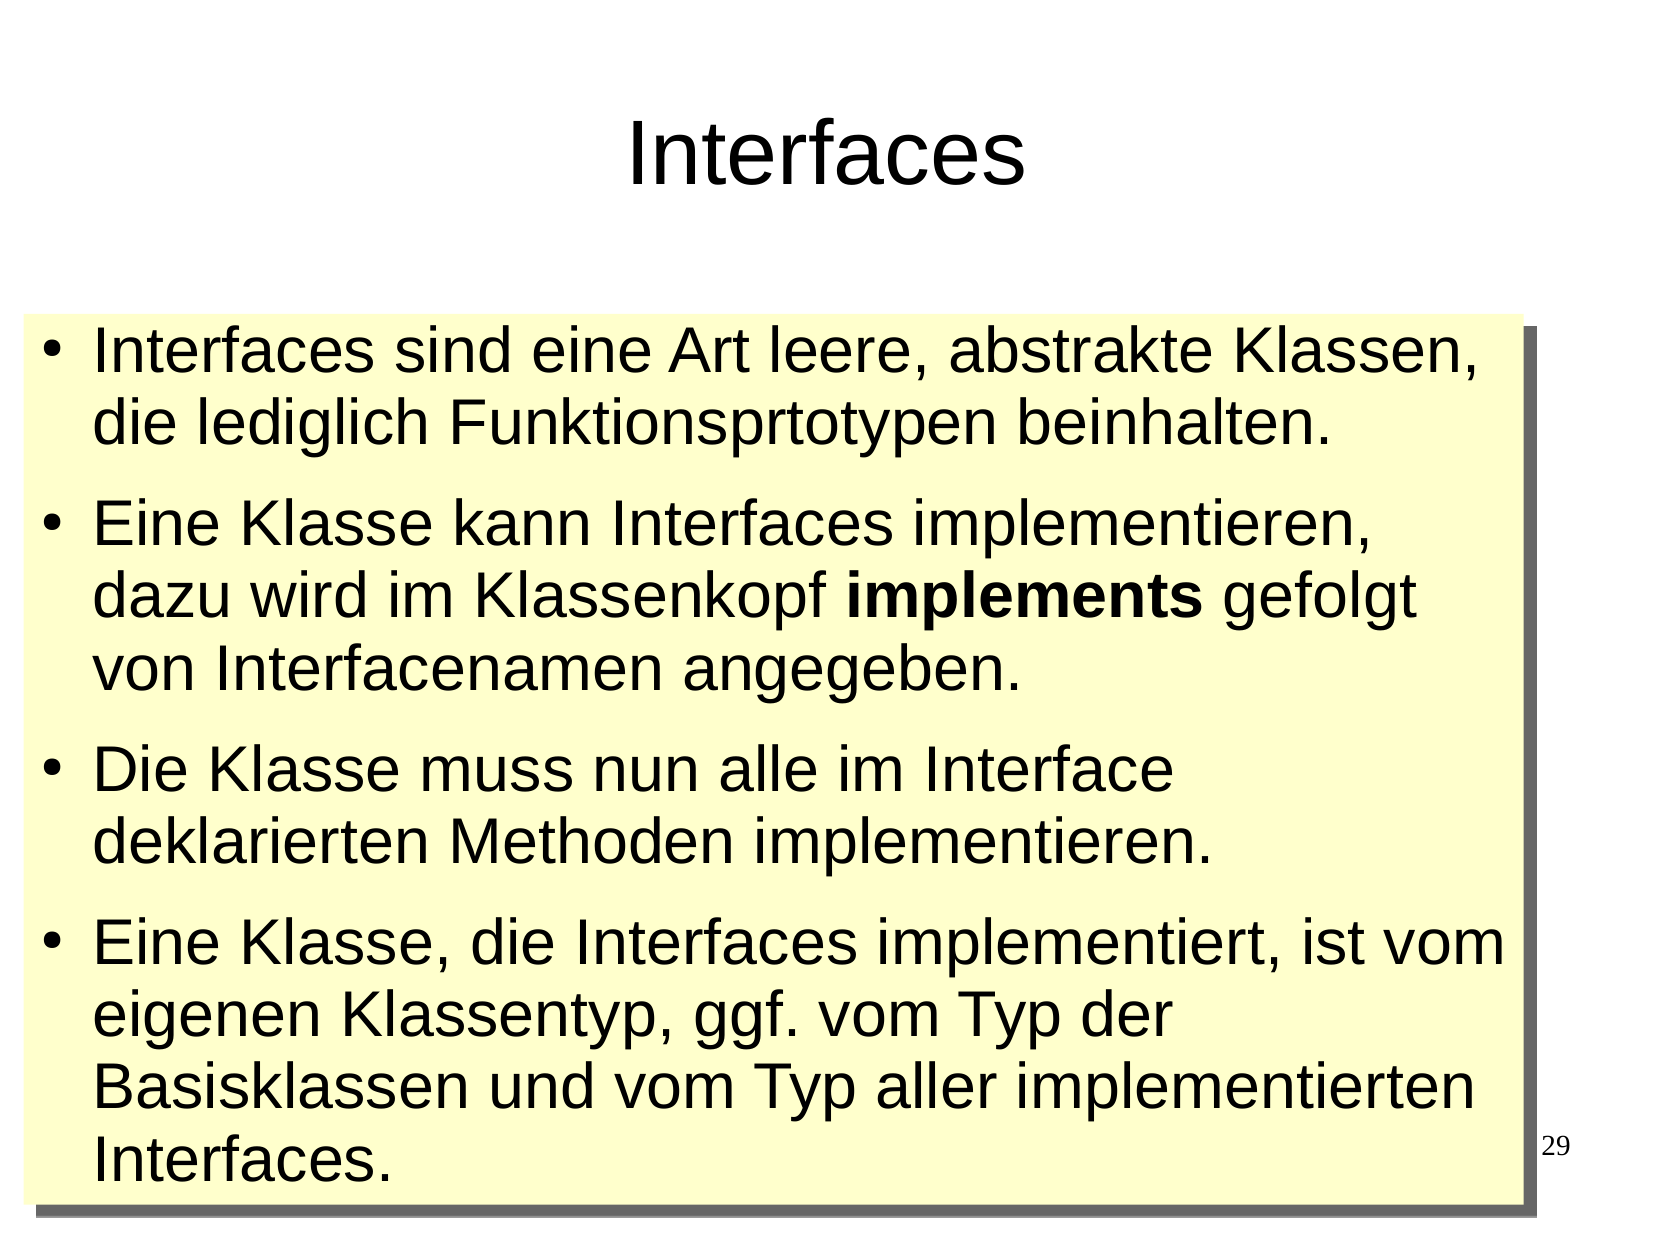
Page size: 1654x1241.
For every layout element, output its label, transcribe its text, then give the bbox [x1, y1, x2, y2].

title Interfaces [82, 49, 1571, 257]
list Interfaces sind eine Art leere, abstrakte Klassen, die lediglich Funktionsprtotypen beinhalten. Eine Klasse kann Interfaces implementieren, dazu wird im Klassenkopf implements gefolgt von Interfacenamen angegeben. Die Klasse muss nun alle im Interface deklarierten Methoden implementieren. Eine Klasse, die Interfaces implementiert, ist vom eigenen Klassentyp, ggf. vom Typ der Basisklassen und vom Typ aller implementierten Interfaces. [23, 313, 1524, 1205]
